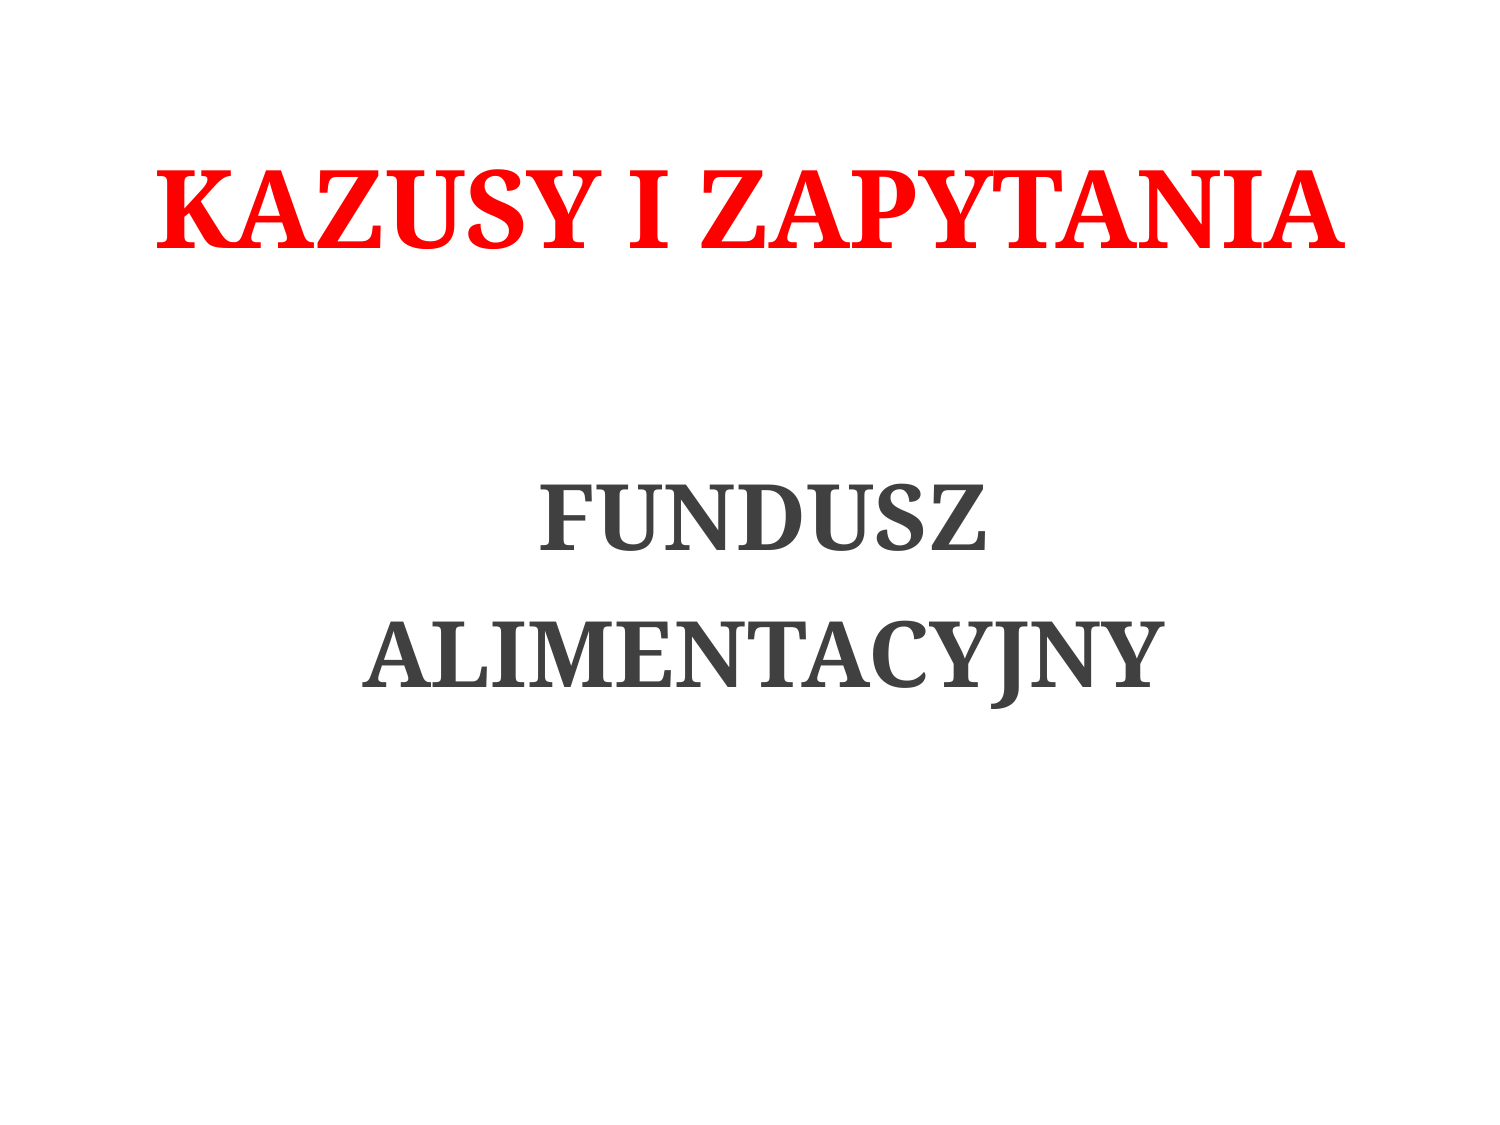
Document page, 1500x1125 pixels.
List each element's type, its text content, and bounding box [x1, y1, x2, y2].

title KAZUSY I ZAPYTANIA [131, 43, 1369, 282]
list FUNDUSZ ALIMENTACYJNY [135, 302, 1373, 963]
